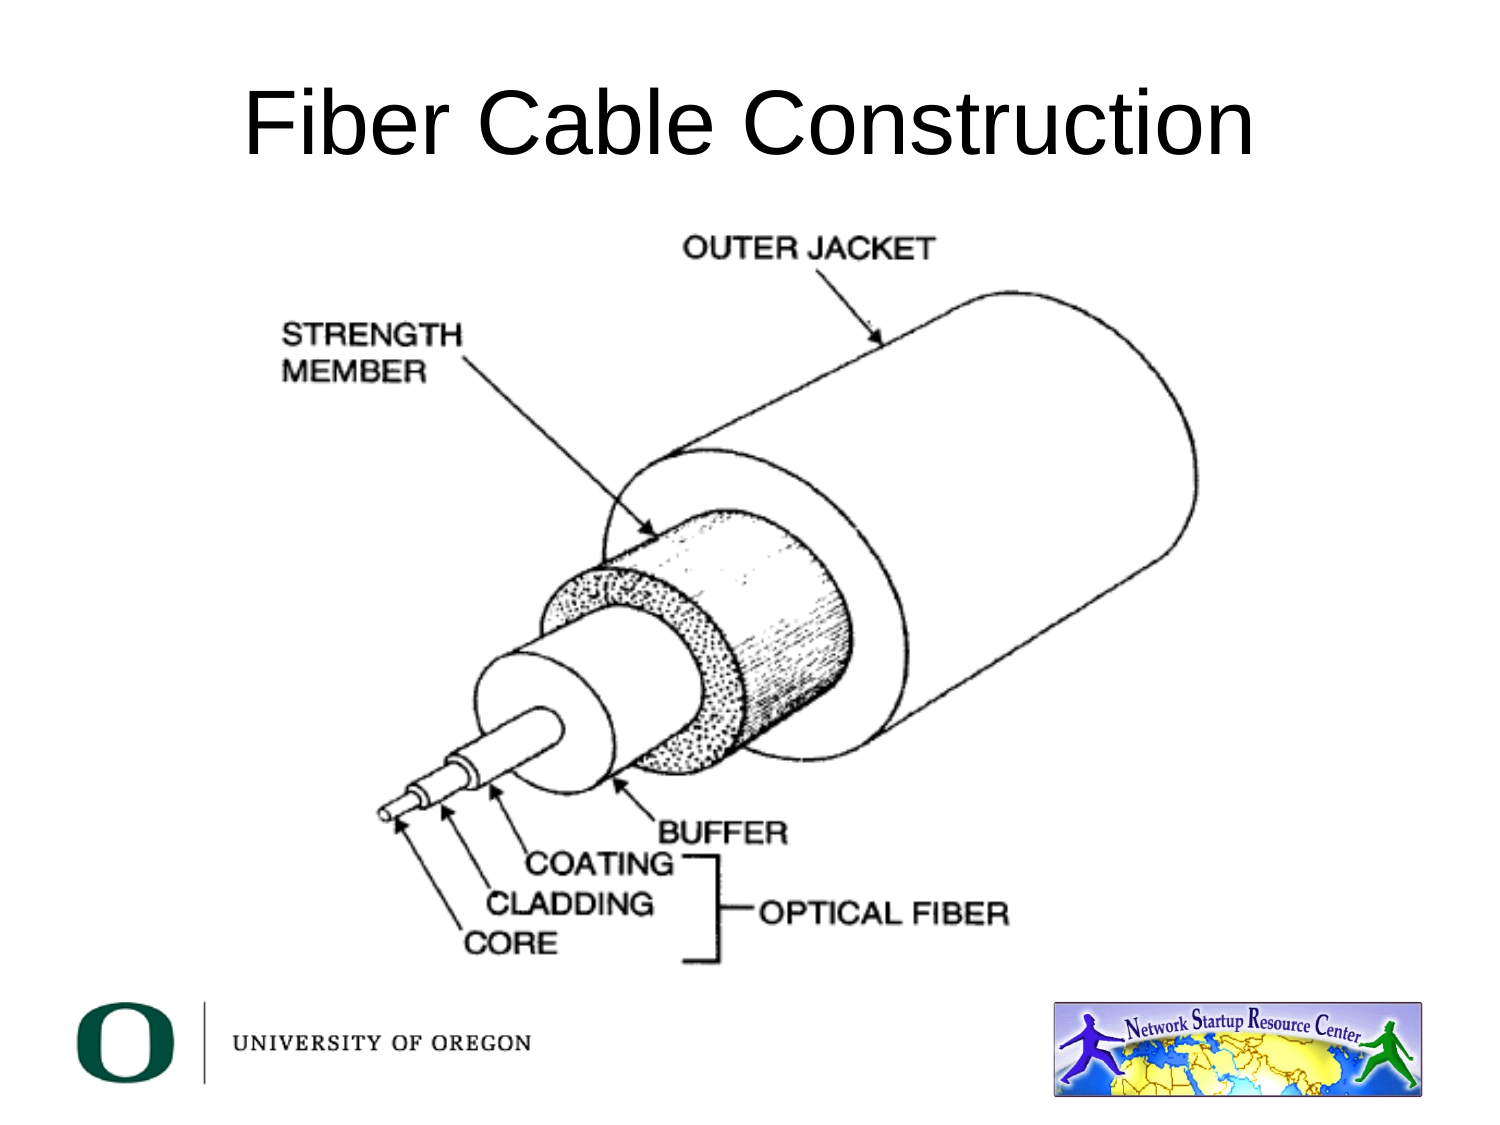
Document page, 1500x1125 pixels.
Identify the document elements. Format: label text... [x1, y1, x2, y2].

picture [1050, 999, 1426, 1100]
picture [62, 998, 546, 1088]
text_box [200, 210, 1276, 996]
title Fiber Cable Construction [75, 45, 1426, 201]
